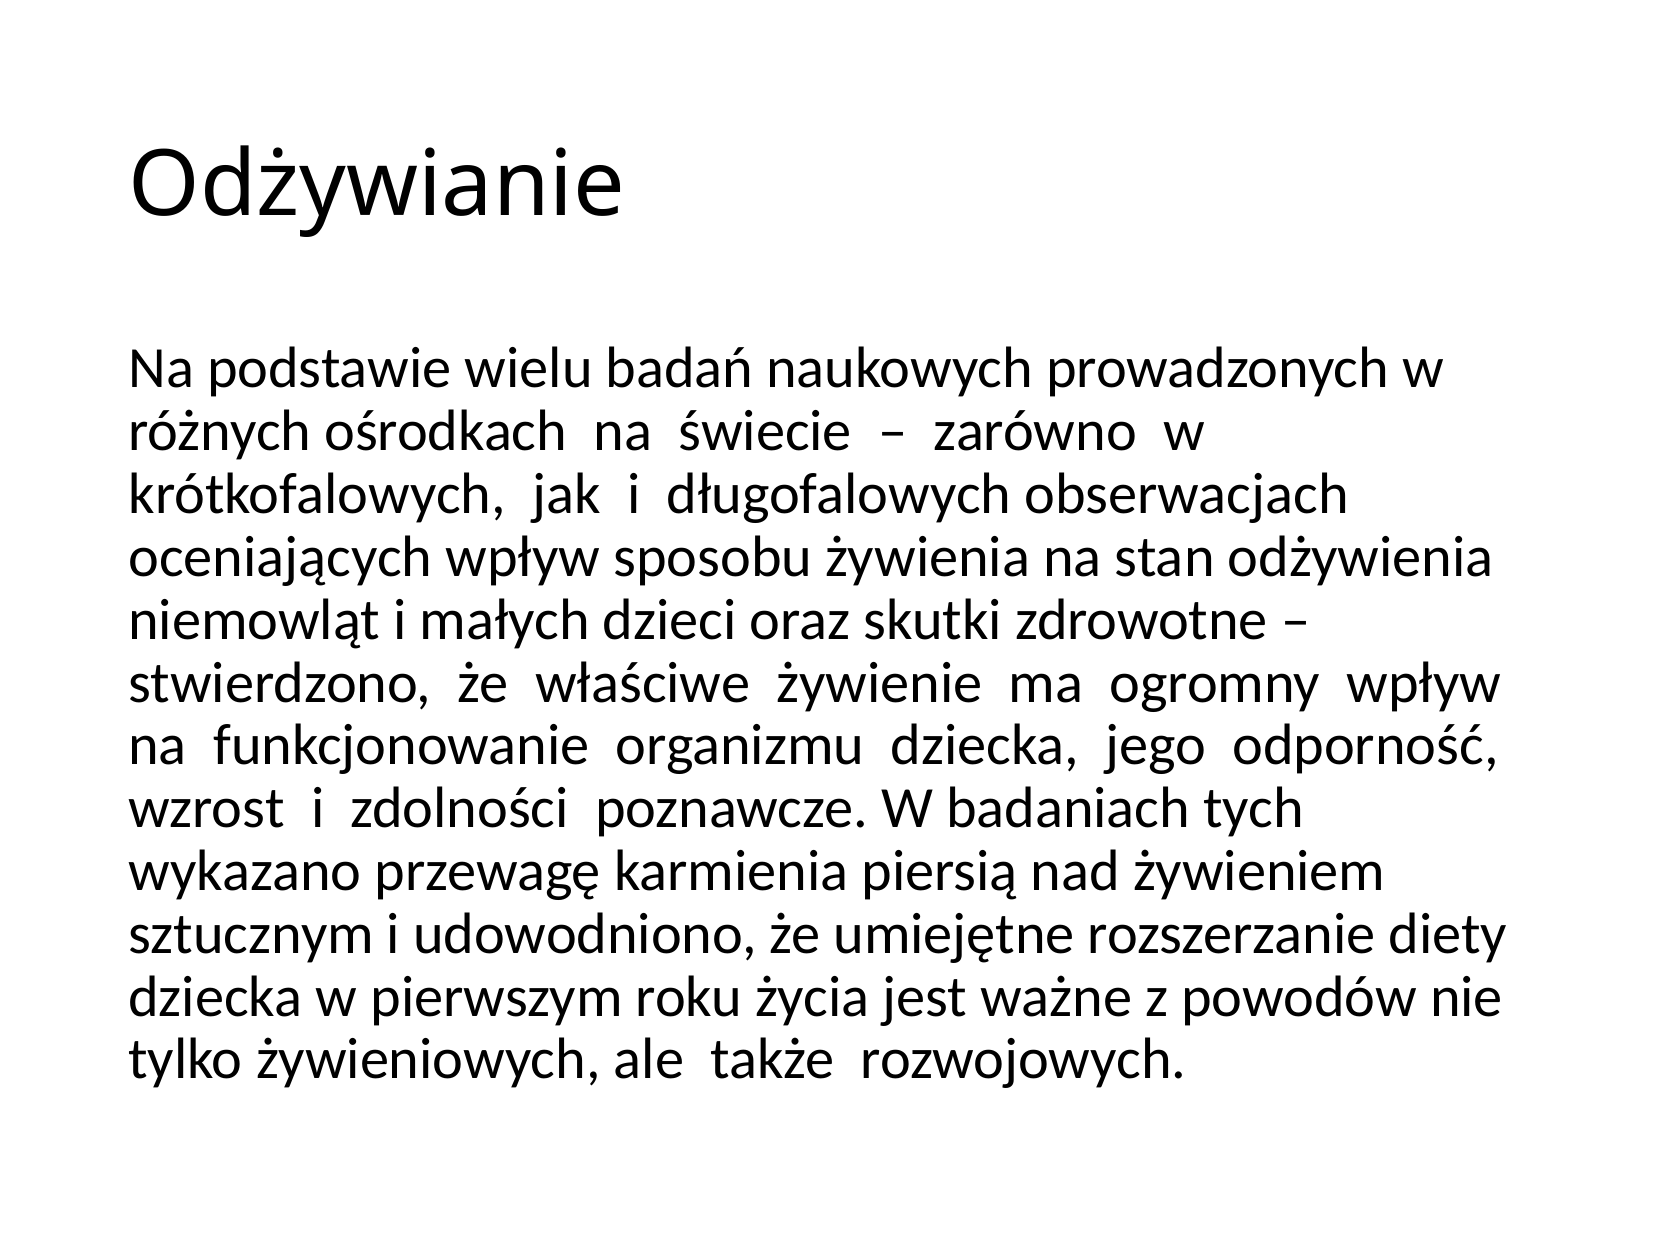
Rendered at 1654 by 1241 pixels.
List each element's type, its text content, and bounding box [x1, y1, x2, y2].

list Na podstawie wielu badań naukowych prowadzonych w różnych ośrodkach na świecie – zarówno w krótkofalowych, jak i długofalowych obserwacjach oceniających wpływ sposobu żywienia na stan odżywienia niemowląt i małych dzieci oraz skutki zdrowotne – stwierdzono, że właściwe żywienie ma ogromny wpływ na funkcjonowanie organizmu dziecka, jego odporność, wzrost i zdolności poznawcze. W badaniach tych wykazano przewagę karmienia piersią nad żywieniem sztucznym i udowodniono, że umiejętne rozszerzanie diety dziecka w pierwszym roku życia jest ważne z powodów nie tylko żywieniowych, ale także rozwojowych. [113, 330, 1540, 1117]
title Odżywianie [113, 65, 1540, 306]
